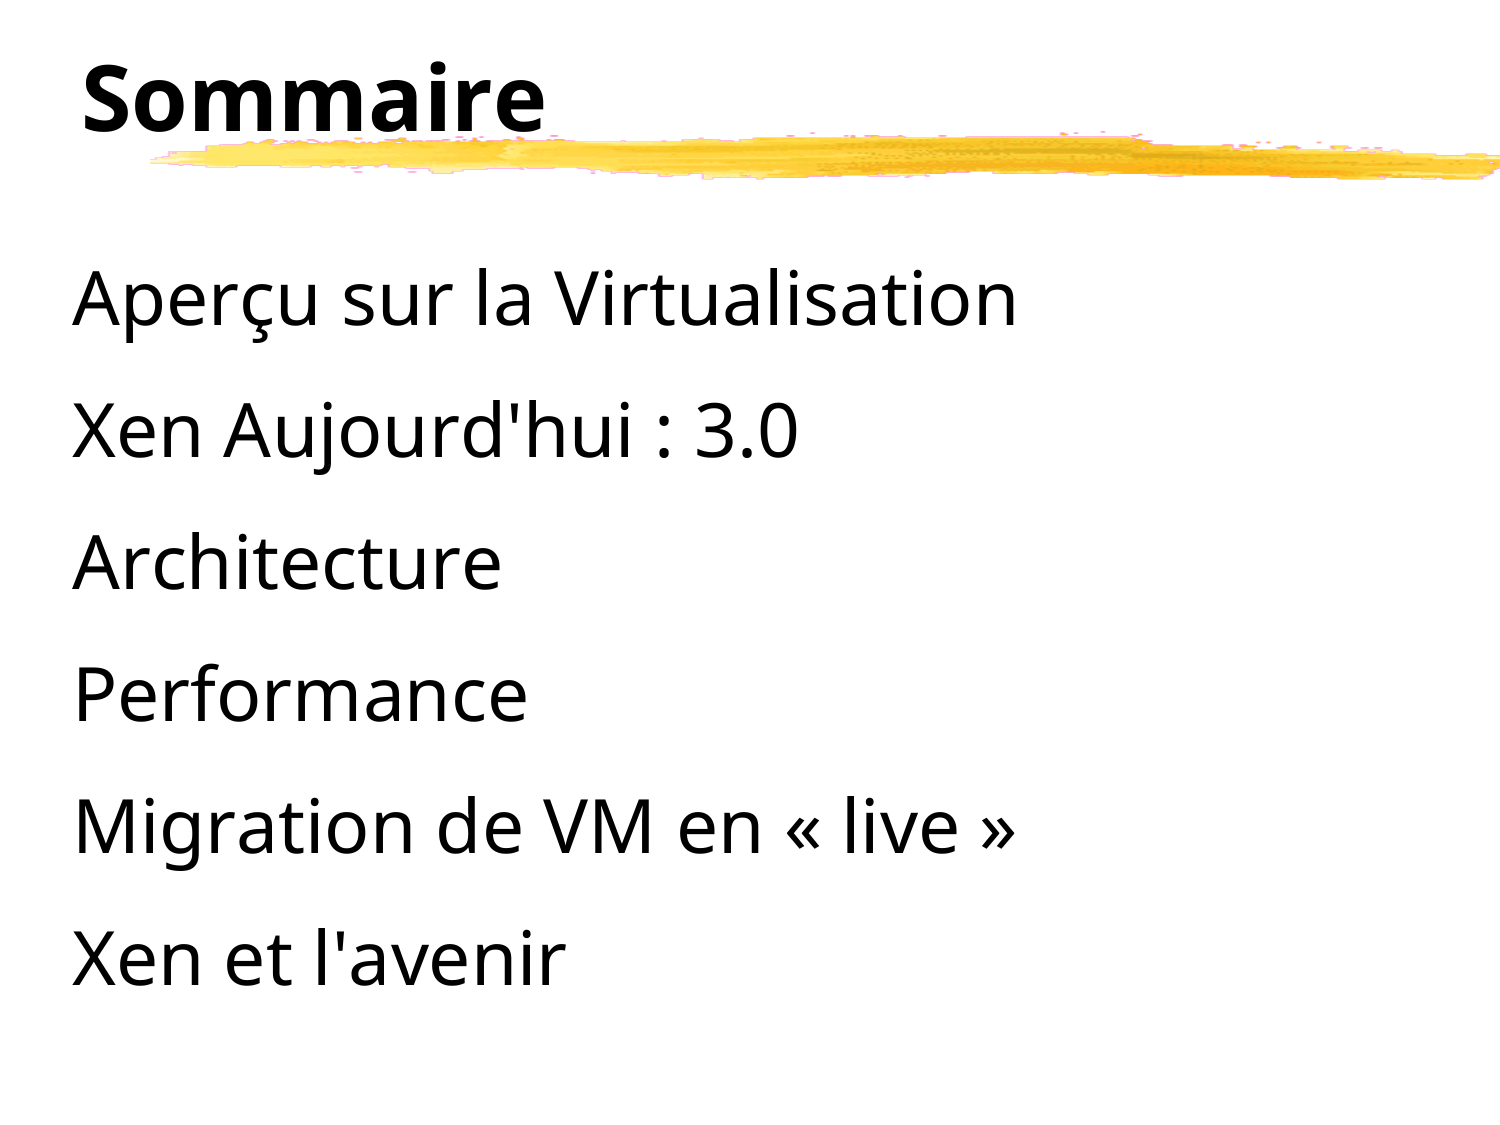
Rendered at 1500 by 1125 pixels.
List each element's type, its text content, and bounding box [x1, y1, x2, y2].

list Aperçu sur la Virtualisation Xen Aujourd'hui : 3.0 Architecture Performance Migration de VM en « live » Xen et l'avenir [57, 237, 1399, 1036]
title Sommaire [66, 15, 1342, 161]
picture [150, 126, 1500, 190]
